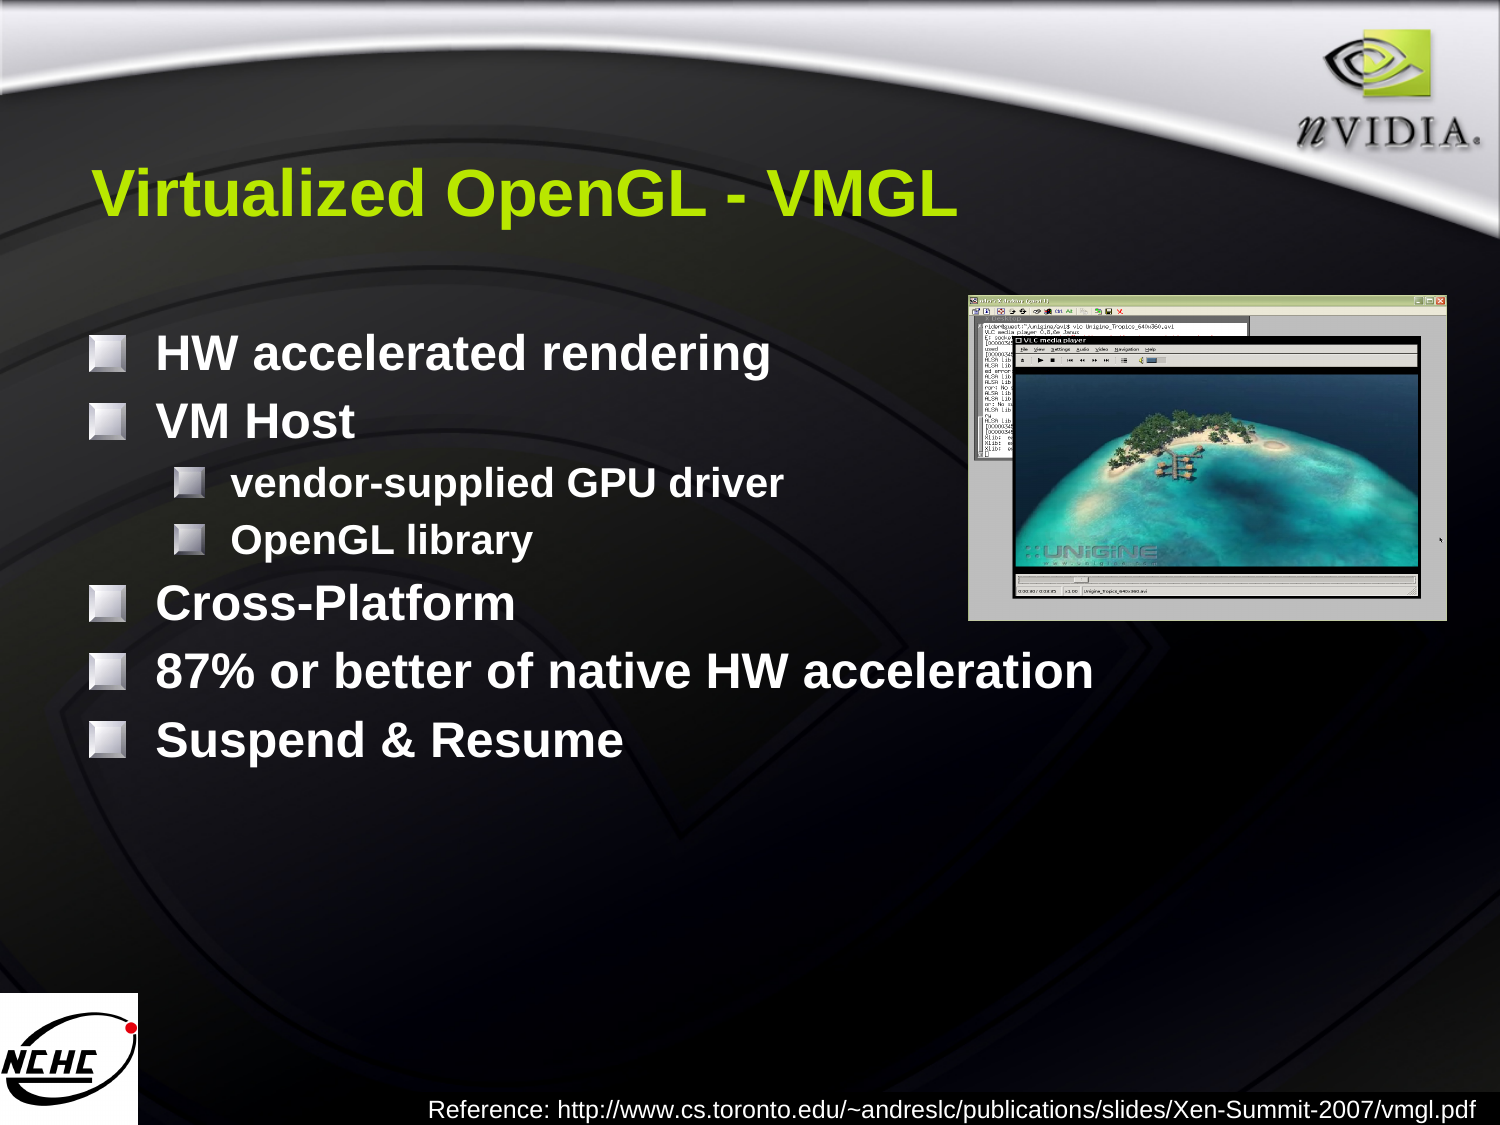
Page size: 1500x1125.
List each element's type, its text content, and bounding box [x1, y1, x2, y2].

list HW accelerated rendering VM Host vendor-supplied GPU driver OpenGL library Cross-Platform 87% or better of native HW acceleration Suspend & Resume [89, 325, 1440, 1011]
picture [0, 0, 1500, 1125]
text_box Reference: http://www.cs.toronto.edu/~andreslc/publications/slides/Xen-Summit-2007/vmgl.pdff [413, 1092, 1500, 1125]
title Virtualized OpenGL - VMGL [91, 145, 1213, 242]
